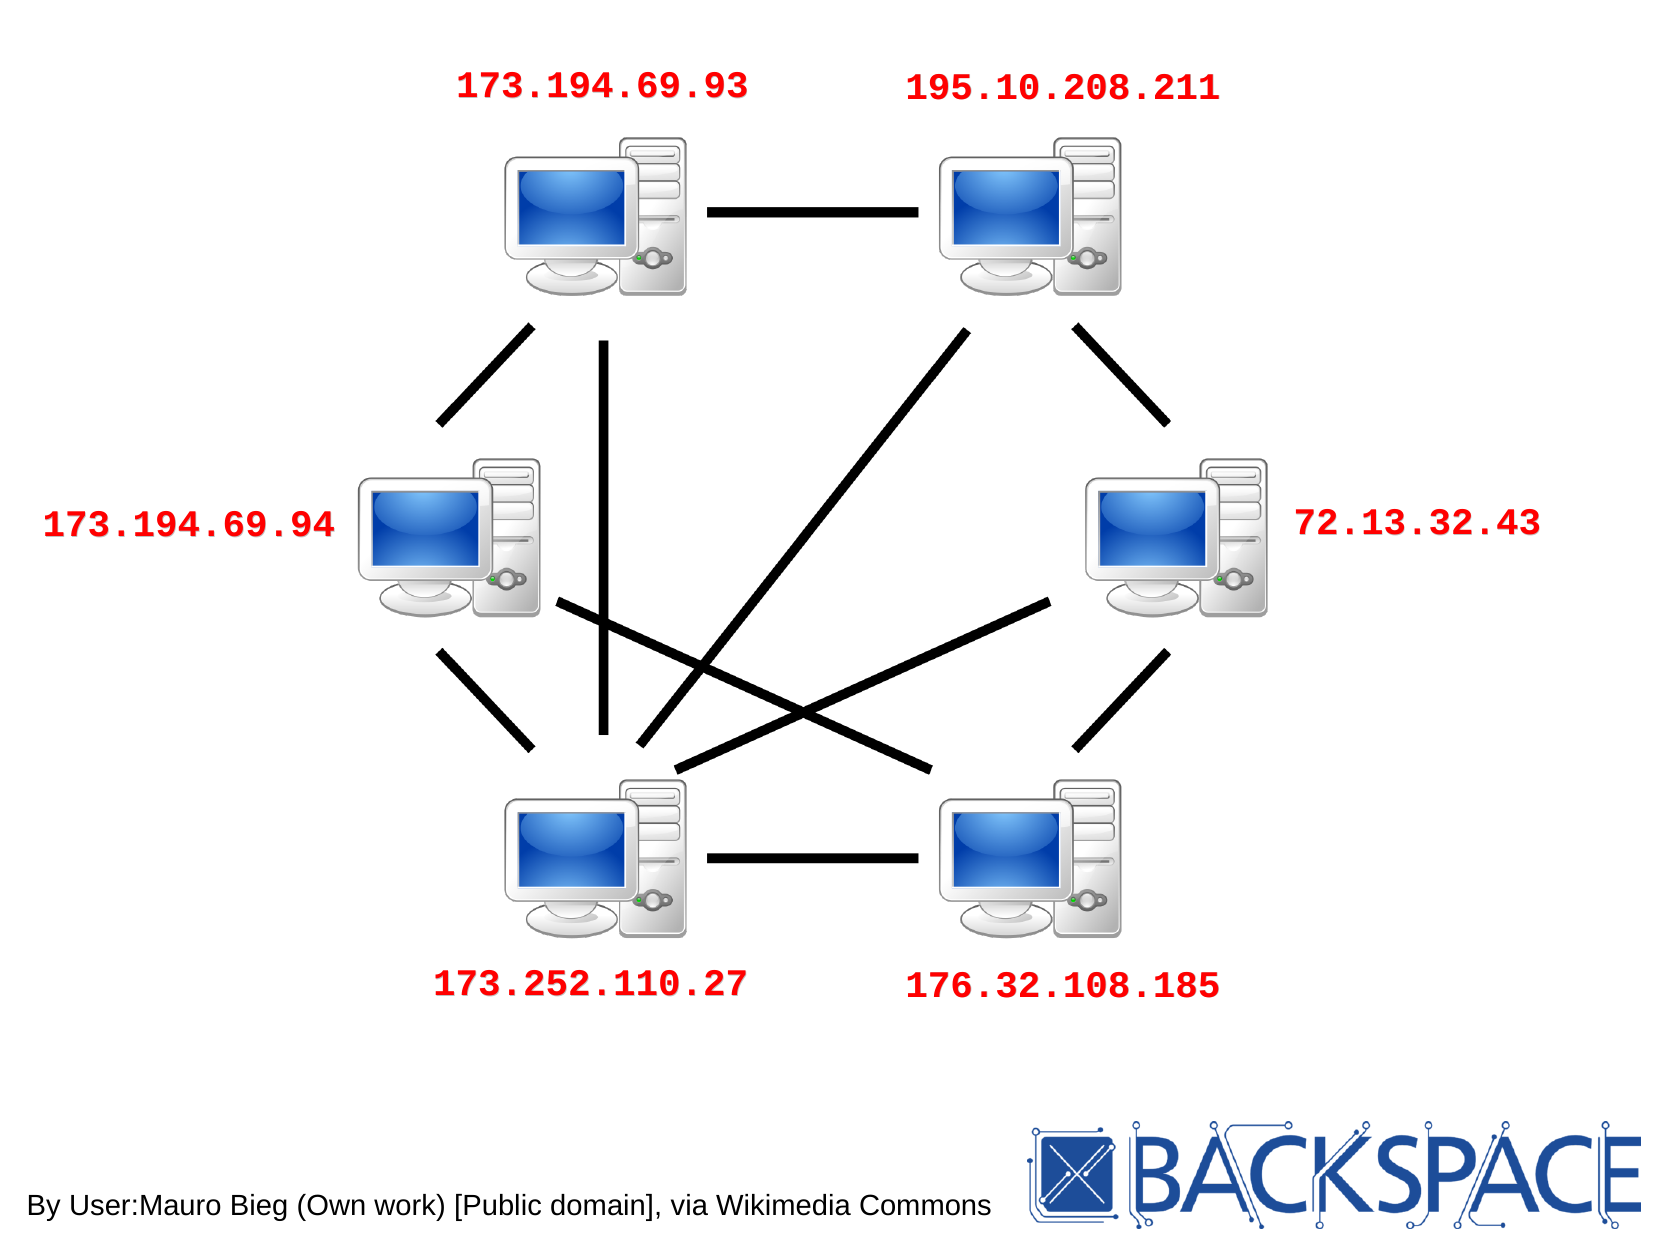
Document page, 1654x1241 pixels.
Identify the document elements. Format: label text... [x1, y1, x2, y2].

text_box 173.194.69.94 [23, 497, 355, 556]
picture [212, 0, 1641, 1229]
text_box 195.10.208.211 [885, 60, 1241, 119]
text_box 176.32.108.185 [885, 958, 1241, 1016]
text_box 173.194.69.93 [437, 59, 768, 117]
text_box 72.13.32.43 [1275, 496, 1560, 554]
text_box 173.252.110.27 [413, 956, 768, 1015]
text_box By User:Mauro Bieg (Own work) [Public domain], via Wikimedia Commons [11, 1181, 1016, 1229]
